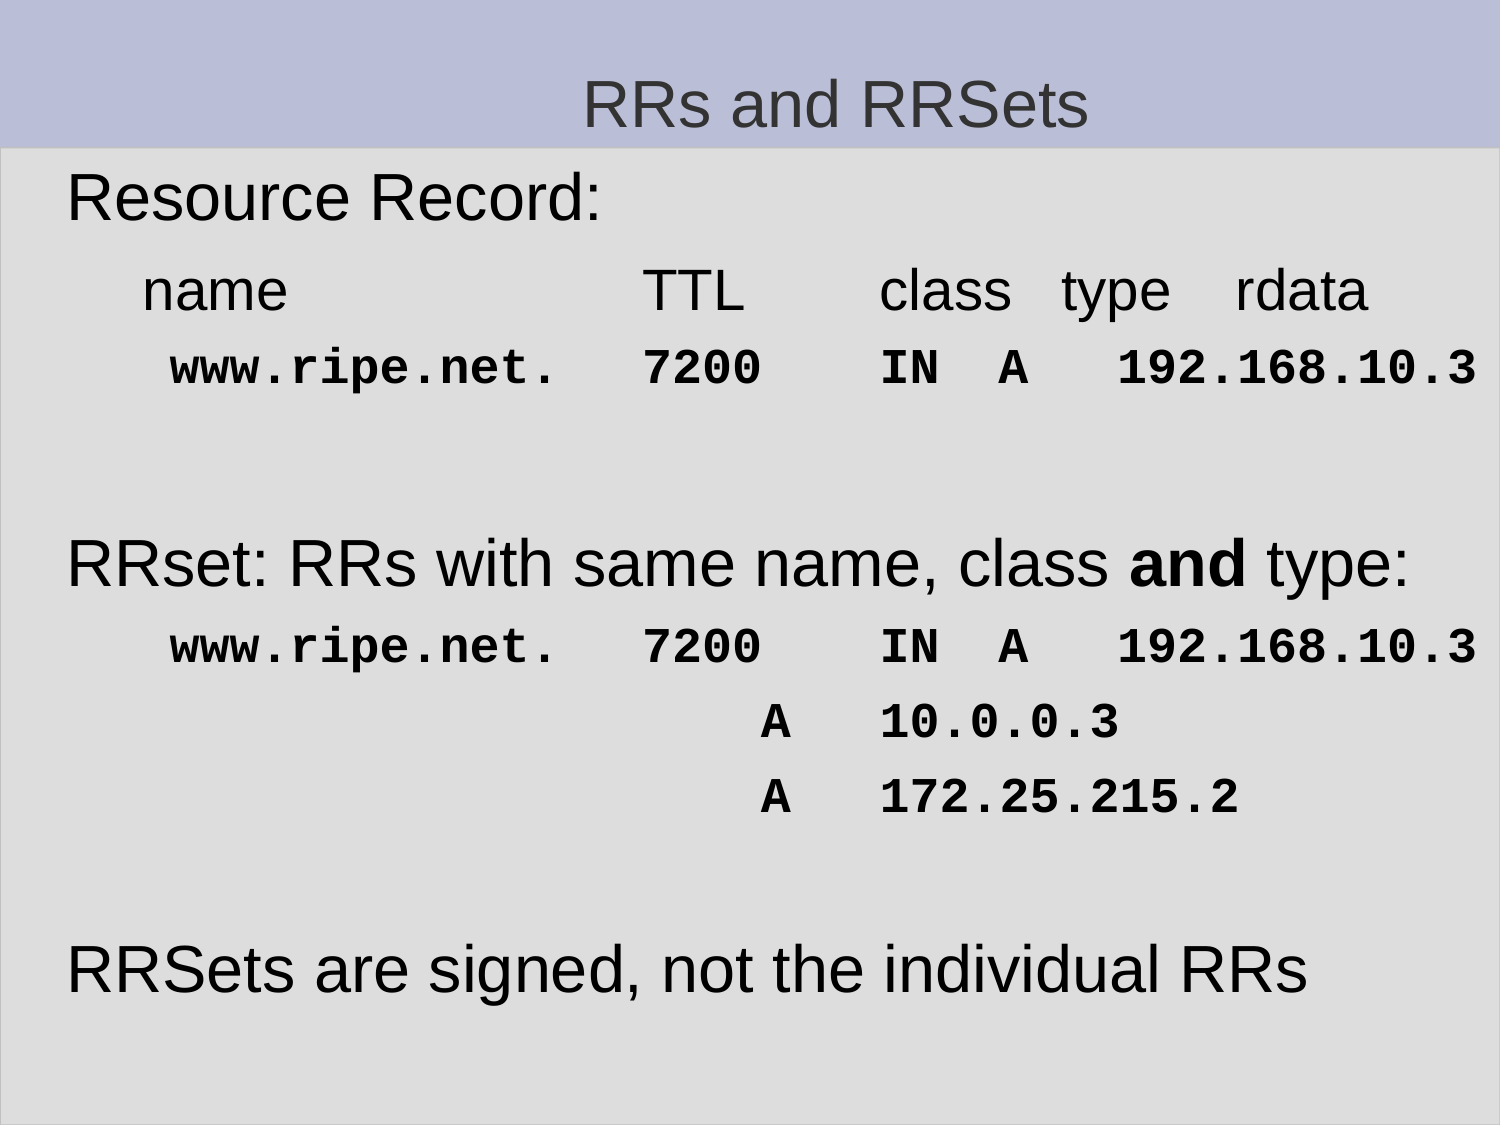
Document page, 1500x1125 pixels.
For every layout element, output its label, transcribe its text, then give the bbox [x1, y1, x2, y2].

list Resource Record: name TTL class type rdata www.ripe.net. 7200 IN A 192.168.10.3 RRset: RRs with same name, class and type: www.ripe.net. 7200 IN A 192.168.10.3 A 10.0.0.3 A 172.25.215.2 RRSets are signed, not the individual RRs [33, 152, 1500, 1118]
title RRs and RRSets [196, 52, 1477, 152]
